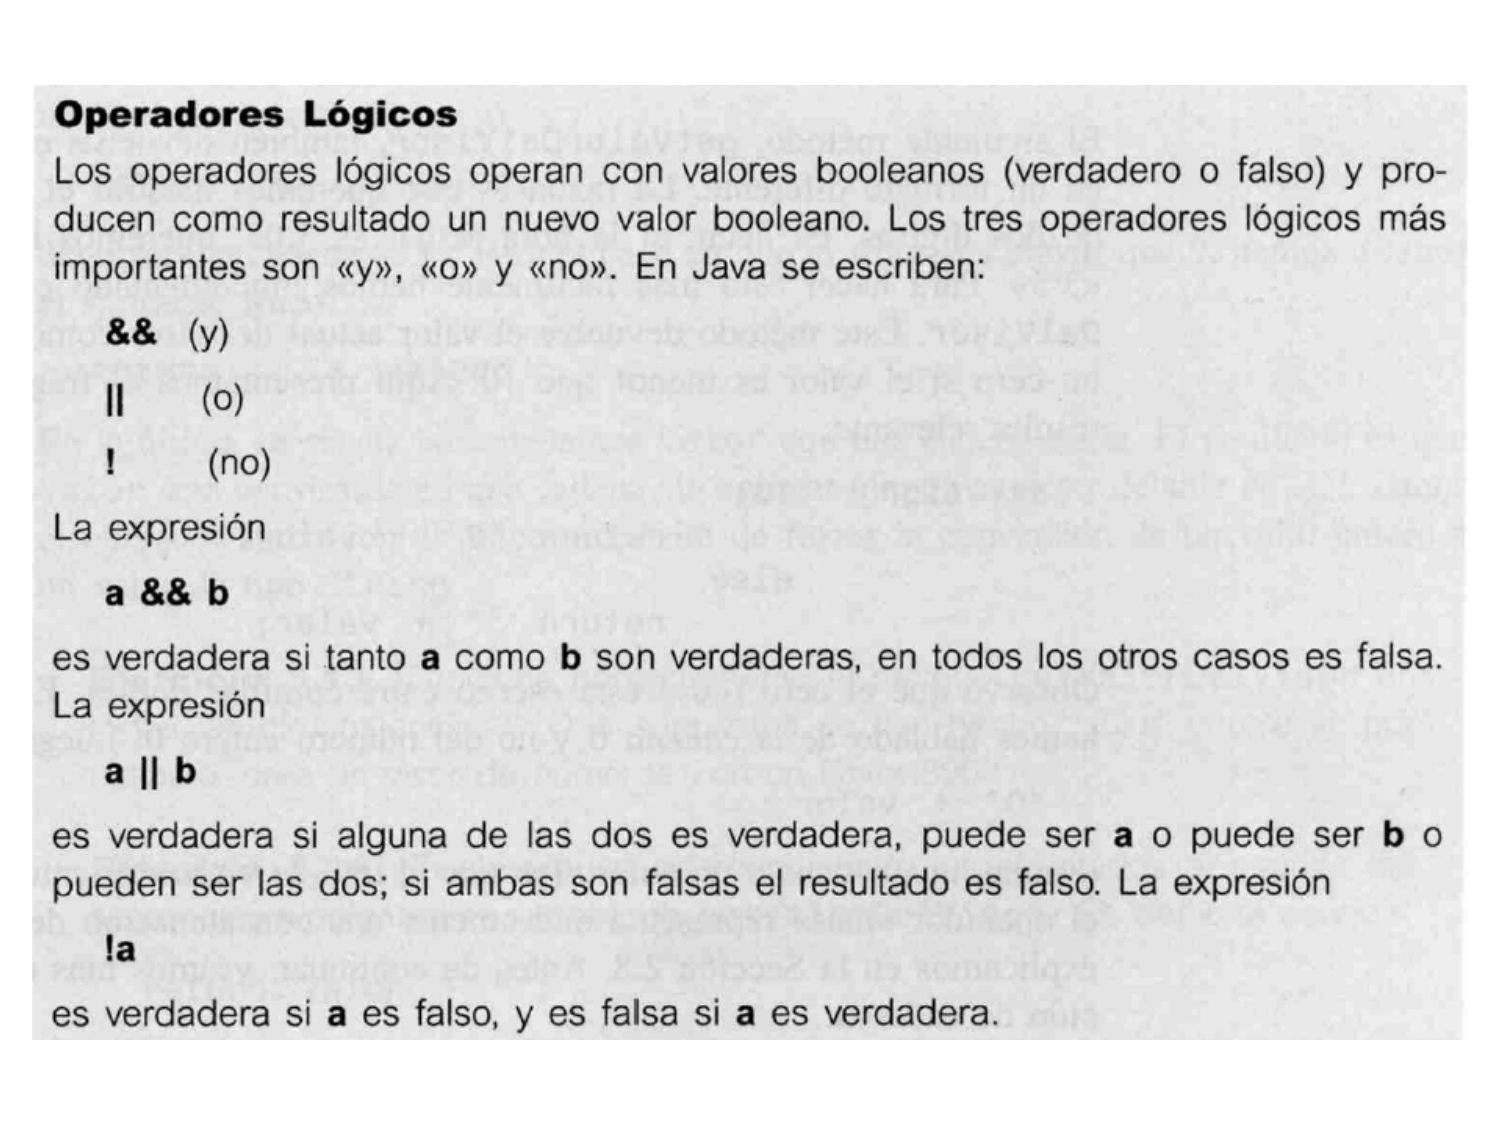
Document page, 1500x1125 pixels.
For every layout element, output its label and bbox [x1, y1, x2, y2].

picture [32, 85, 1468, 1040]
